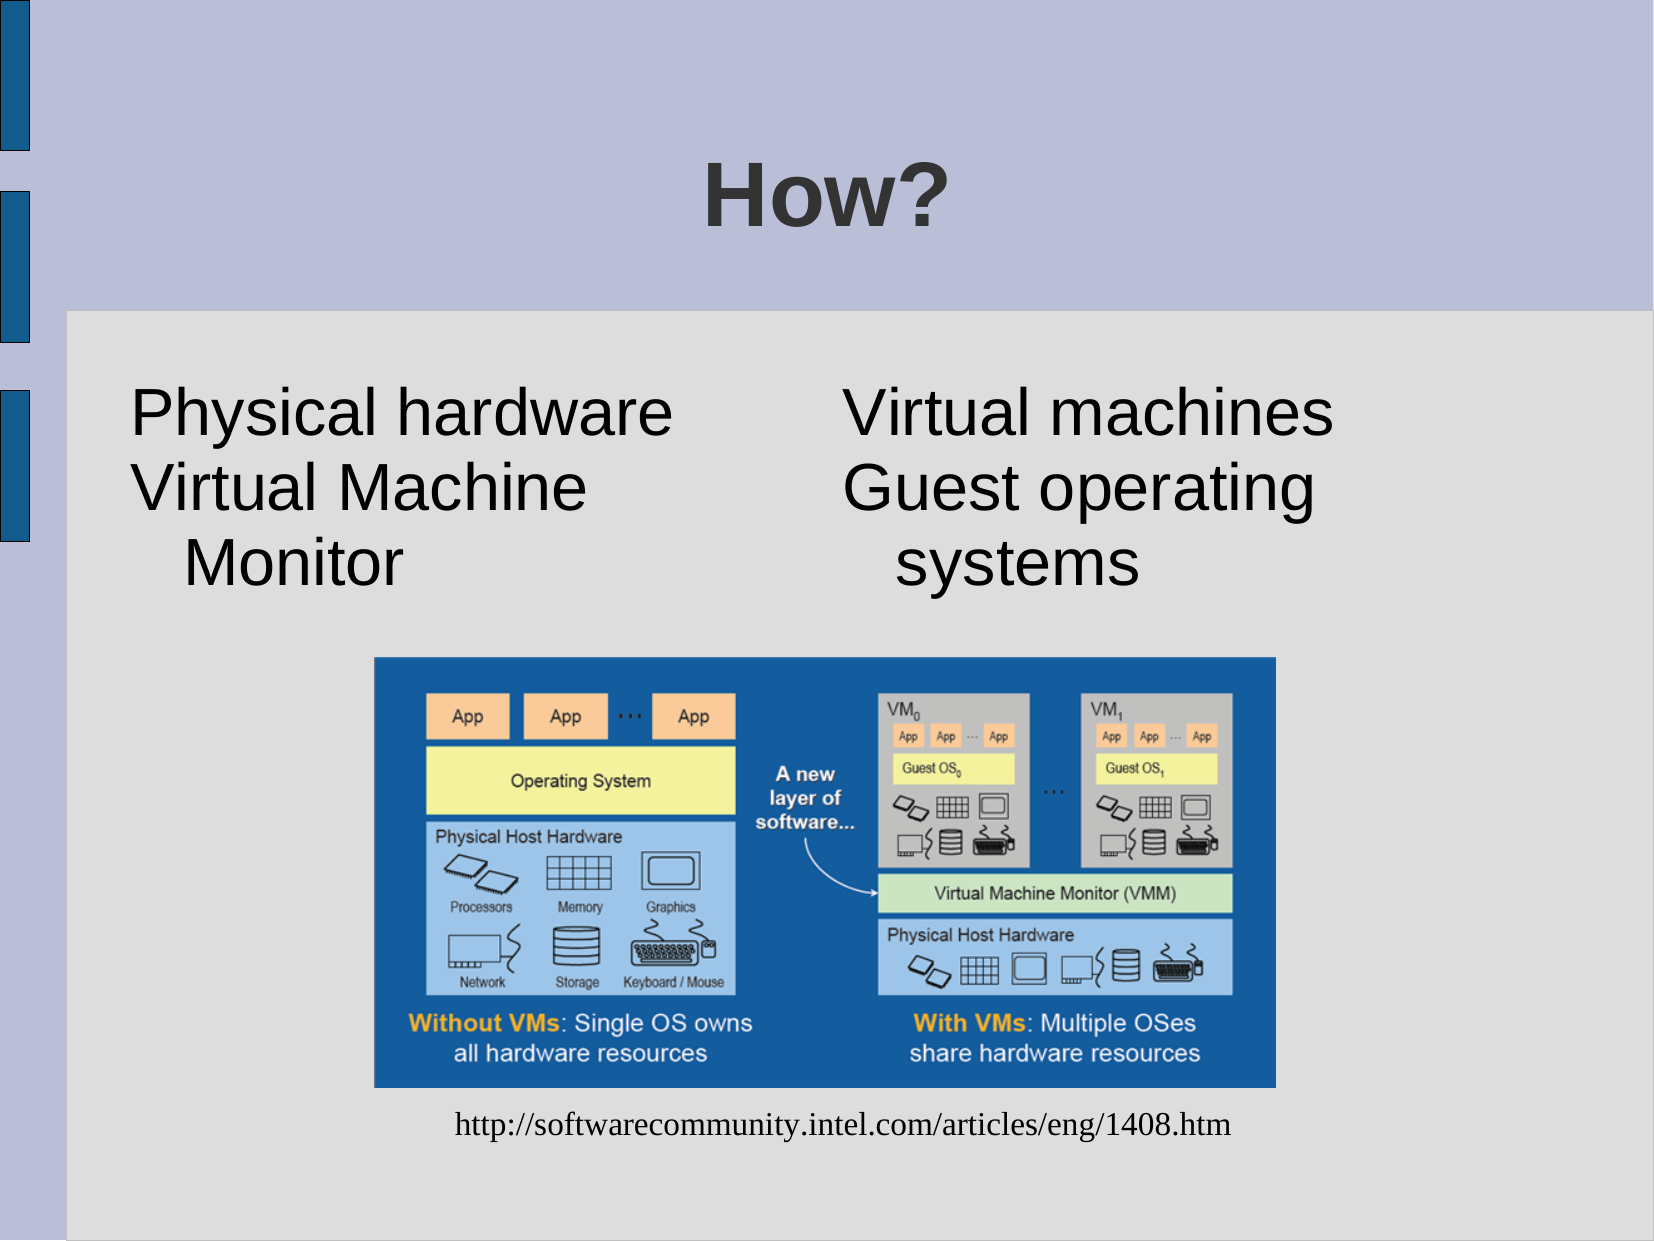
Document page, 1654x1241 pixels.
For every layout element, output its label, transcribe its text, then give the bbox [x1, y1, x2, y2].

list Physical hardware Virtual Machine Monitor [112, 375, 802, 638]
text_box http://softwarecommunity.intel.com/articles/eng/1408.htm [450, 1106, 1238, 1163]
title How? [121, 91, 1534, 299]
picture [374, 657, 1276, 1088]
list Virtual machines Guest operating systems [825, 375, 1515, 632]
